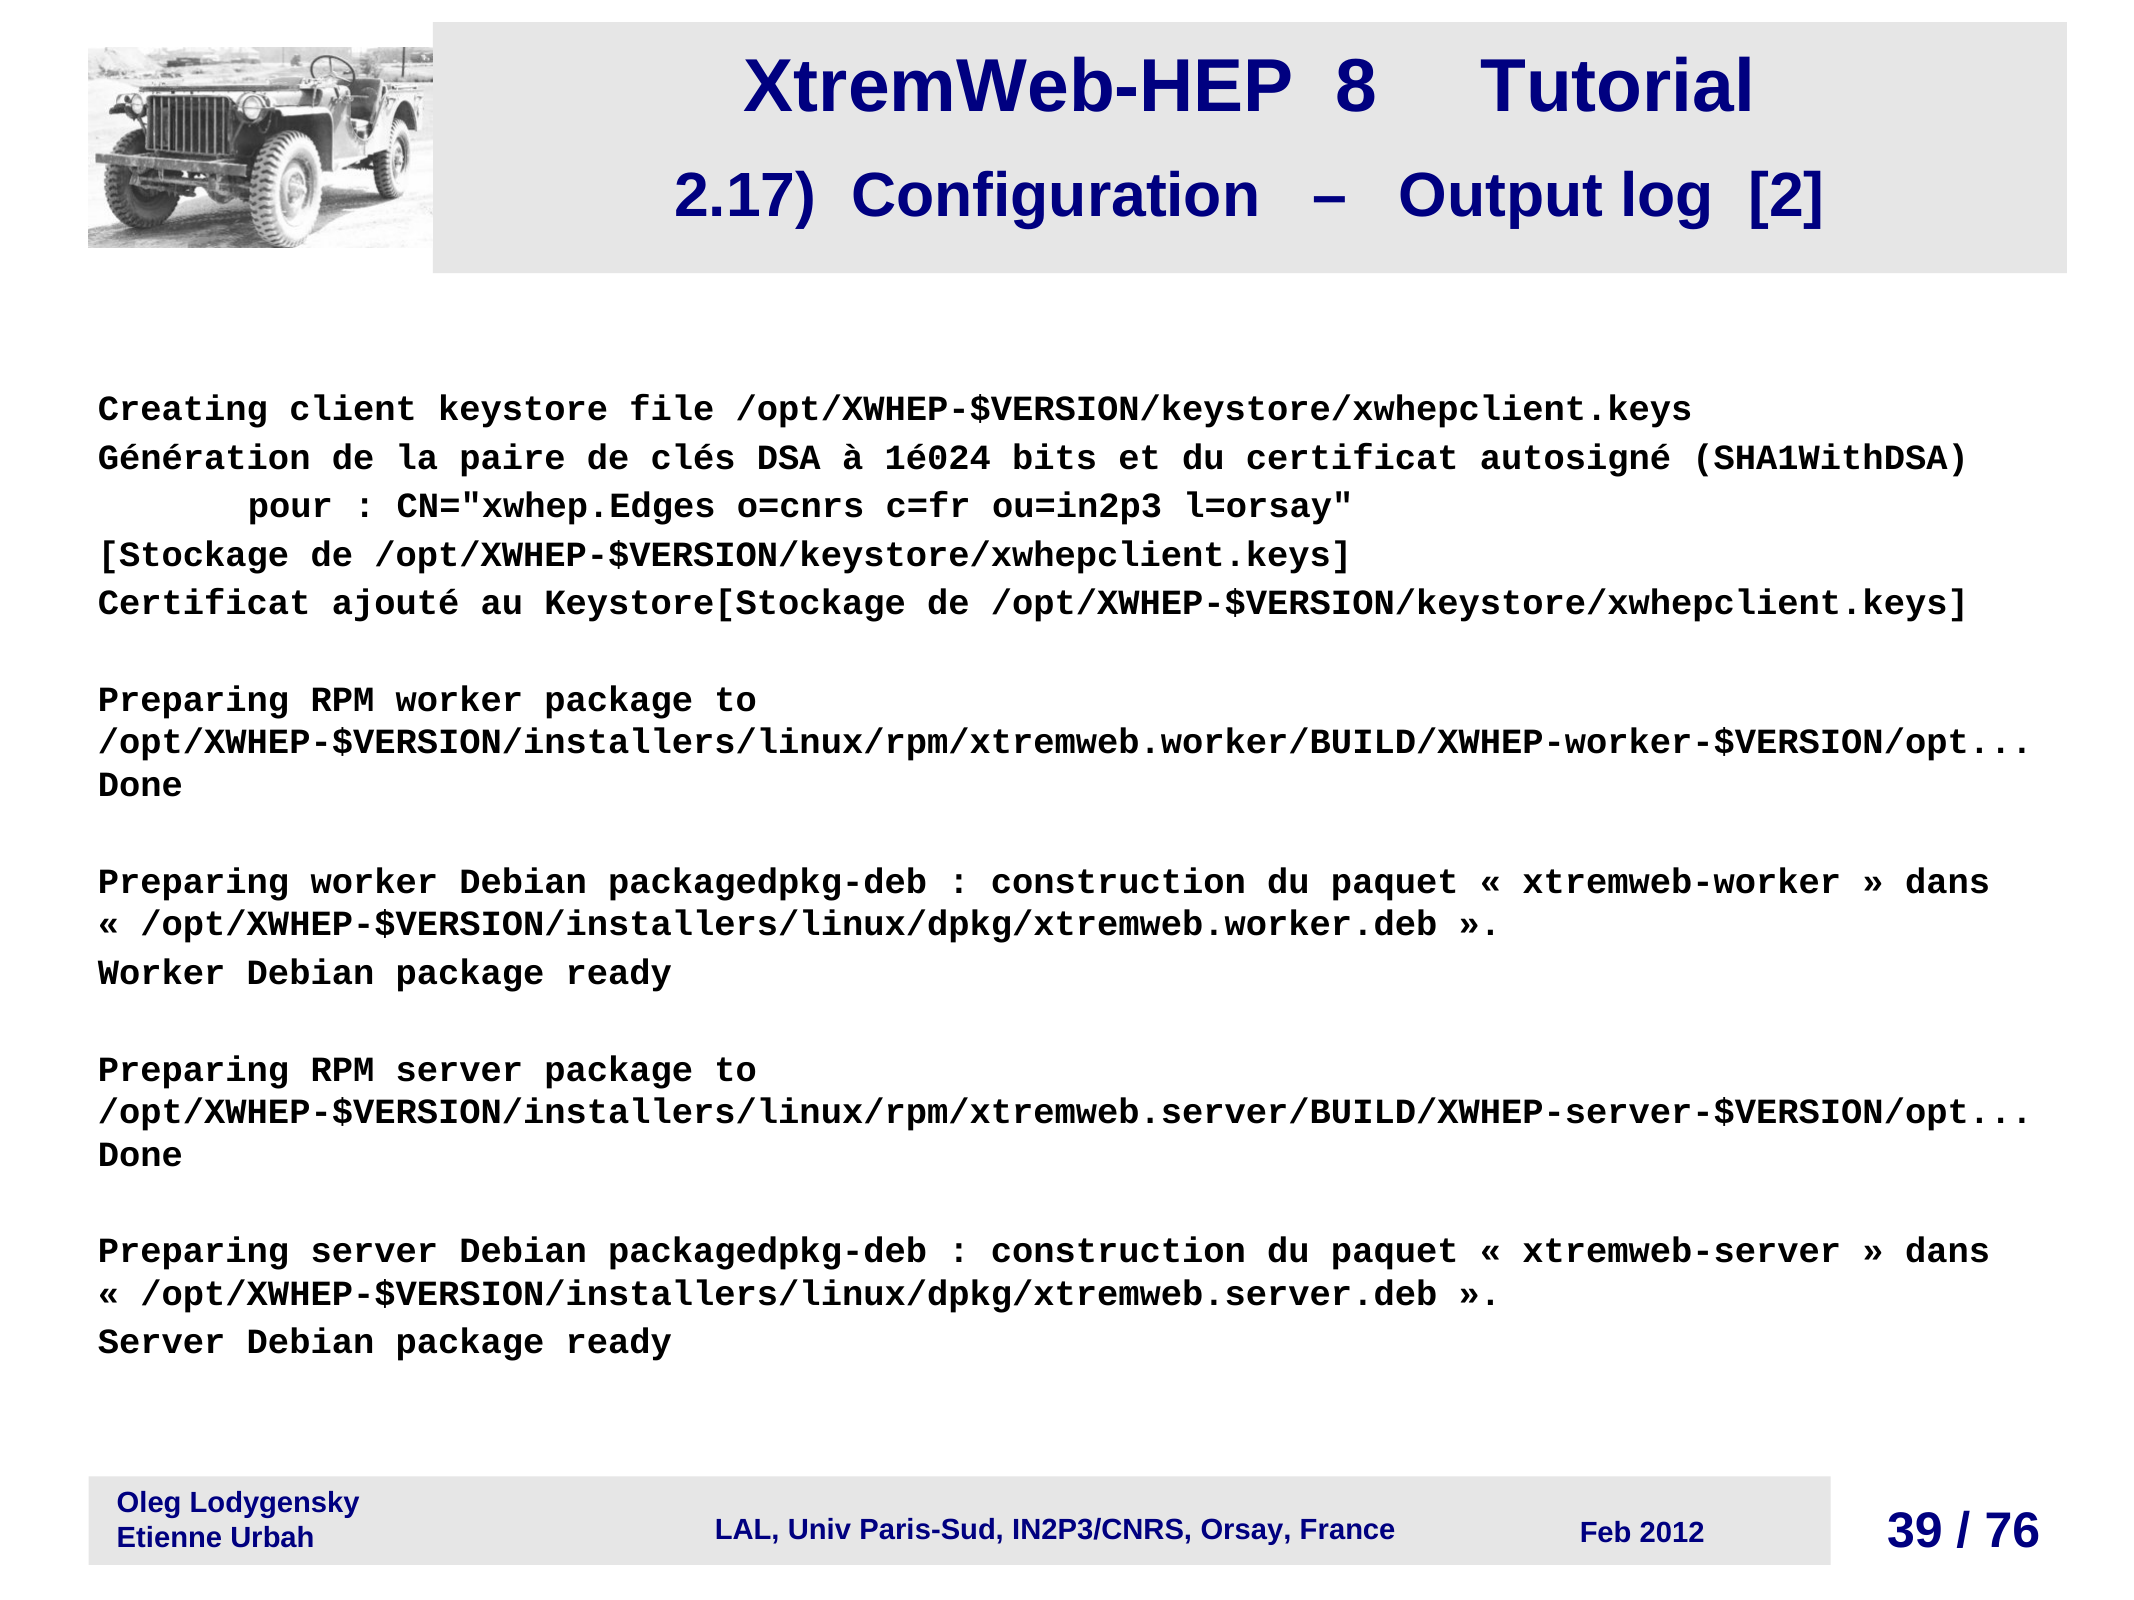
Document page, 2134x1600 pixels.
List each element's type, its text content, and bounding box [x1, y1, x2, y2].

title 2.17) Configuration – Output log [2] [442, 118, 2067, 266]
picture [88, 47, 433, 248]
text_box Creating client keystore file /opt/XWHEP-$VERSION/keystore/xwhepclient.keys Génération de la paire de clés DSA à 1é024 bits et du certificat autosigné (SHA1WithDSA) pour : CN="xwhep.Edges o=cnrs c=fr ou=in2p3 l=orsay" [Stockage de /opt/XWHEP-$VERSION/keystore/xwhepclient.keys] Certificat ajouté au Keystore[Stockage de /opt/XWHEP-$VERSION/keystore/xwhepclient.keys] Preparing RPM worker package to /opt/XWHEP-$VERSION/installers/linux/rpm/xtremweb.worker/BUILD/XWHEP-worker-$VERSION/opt... Done Preparing worker Debian packagedpkg-deb : construction du paquet « xtremweb-worker » dans « /opt/XWHEP-$VERSION/installers/linux/dpkg/xtremweb.worker.deb ». Worker Debian package ready Preparing RPM server package to /opt/XWHEP-$VERSION/installers/linux/rpm/xtremweb.server/BUILD/XWHEP-server-$VERSION/opt... Done Preparing server Debian packagedpkg-deb : construction du paquet « xtremweb-server » dans « /opt/XWHEP-$VERSION/installers/linux/dpkg/xtremweb.server.deb ». Server Debian package ready [88, 385, 2067, 1403]
